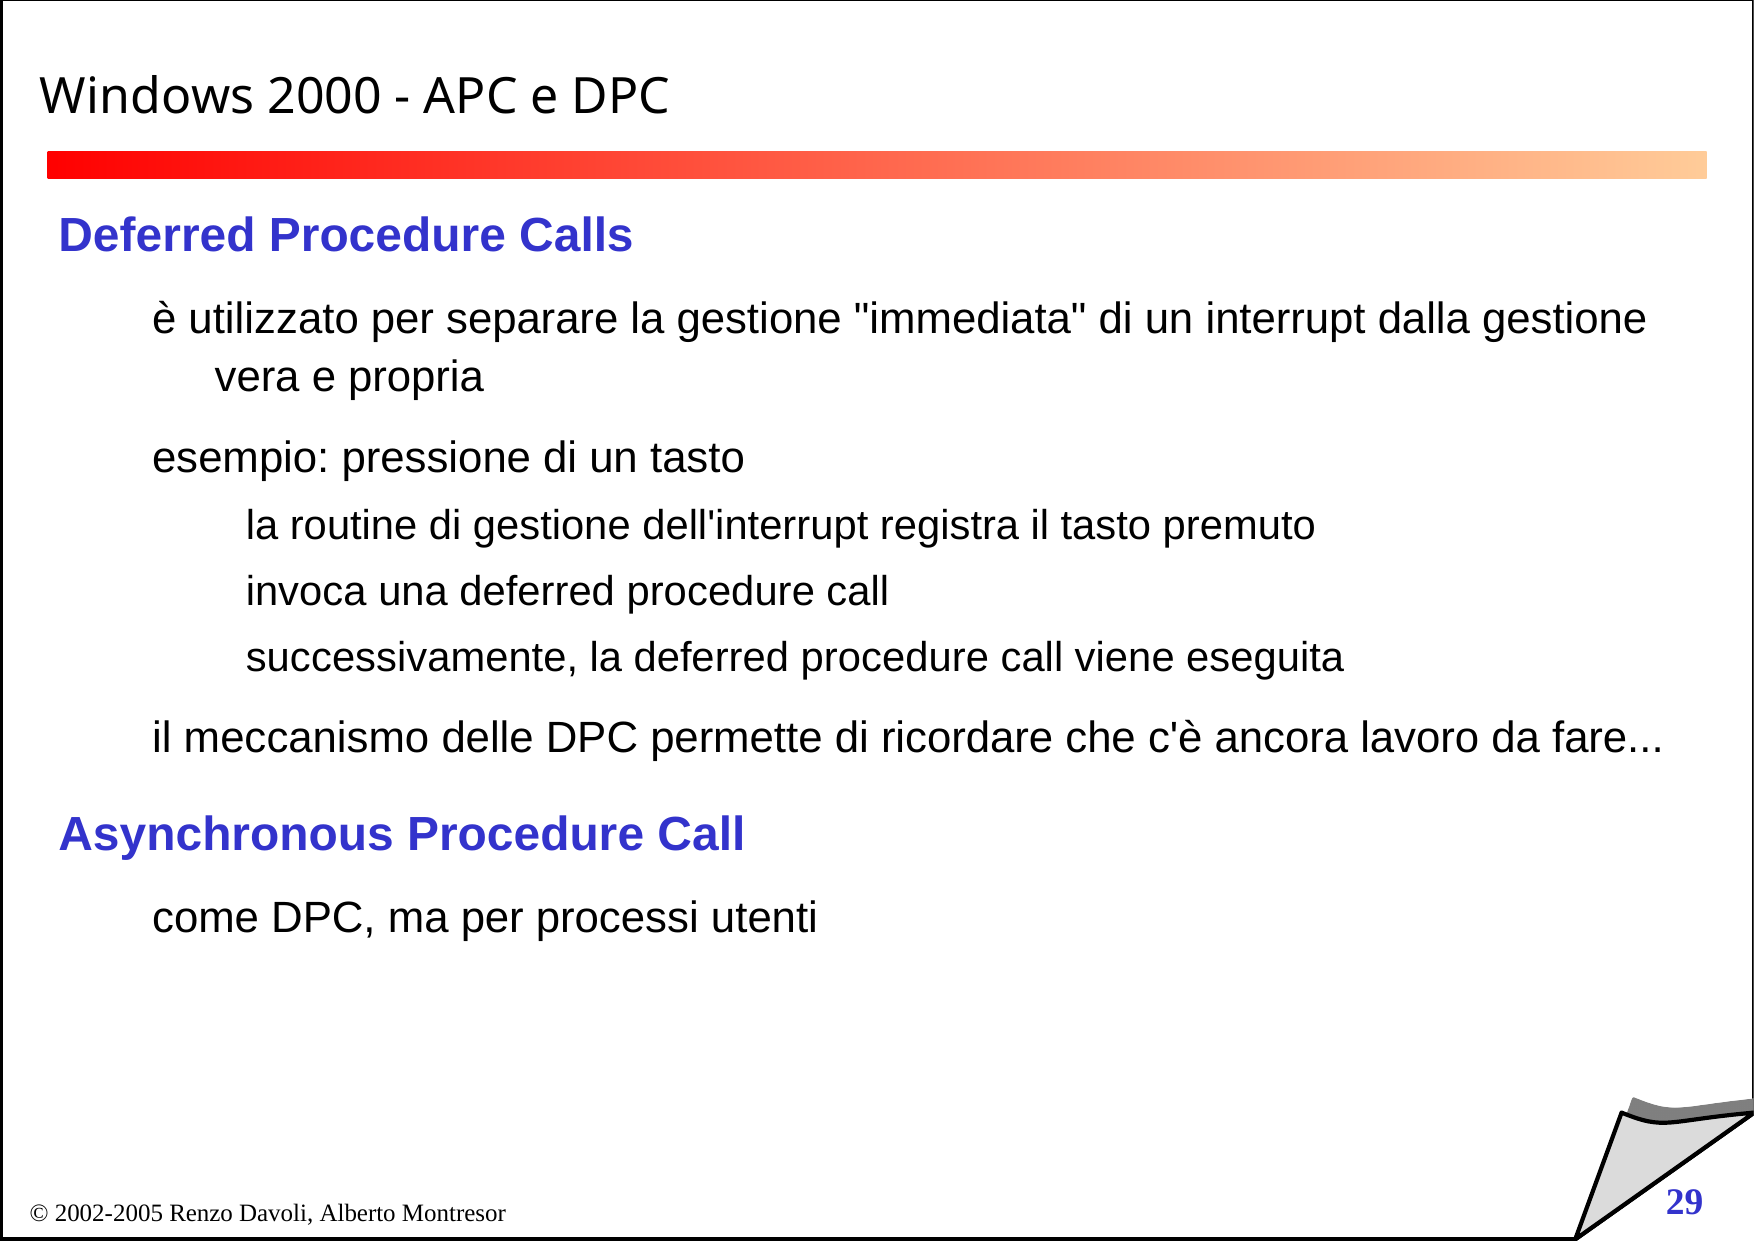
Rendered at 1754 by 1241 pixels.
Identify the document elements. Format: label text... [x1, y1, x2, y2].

list Deferred Procedure Calls è utilizzato per separare la gestione "immediata" di un interrupt dalla gestione vera e propria esempio: pressione di un tasto la routine di gestione dell'interrupt registra il tasto premuto invoca una deferred procedure call successivamente, la deferred procedure call viene eseguita il meccanismo delle DPC permette di ricordare che c'è ancora lavoro da fare... Asynchronous Procedure Call come DPC, ma per processi utenti [58, 206, 1695, 1083]
title Windows 2000 - APC e DPC [40, 49, 1713, 144]
